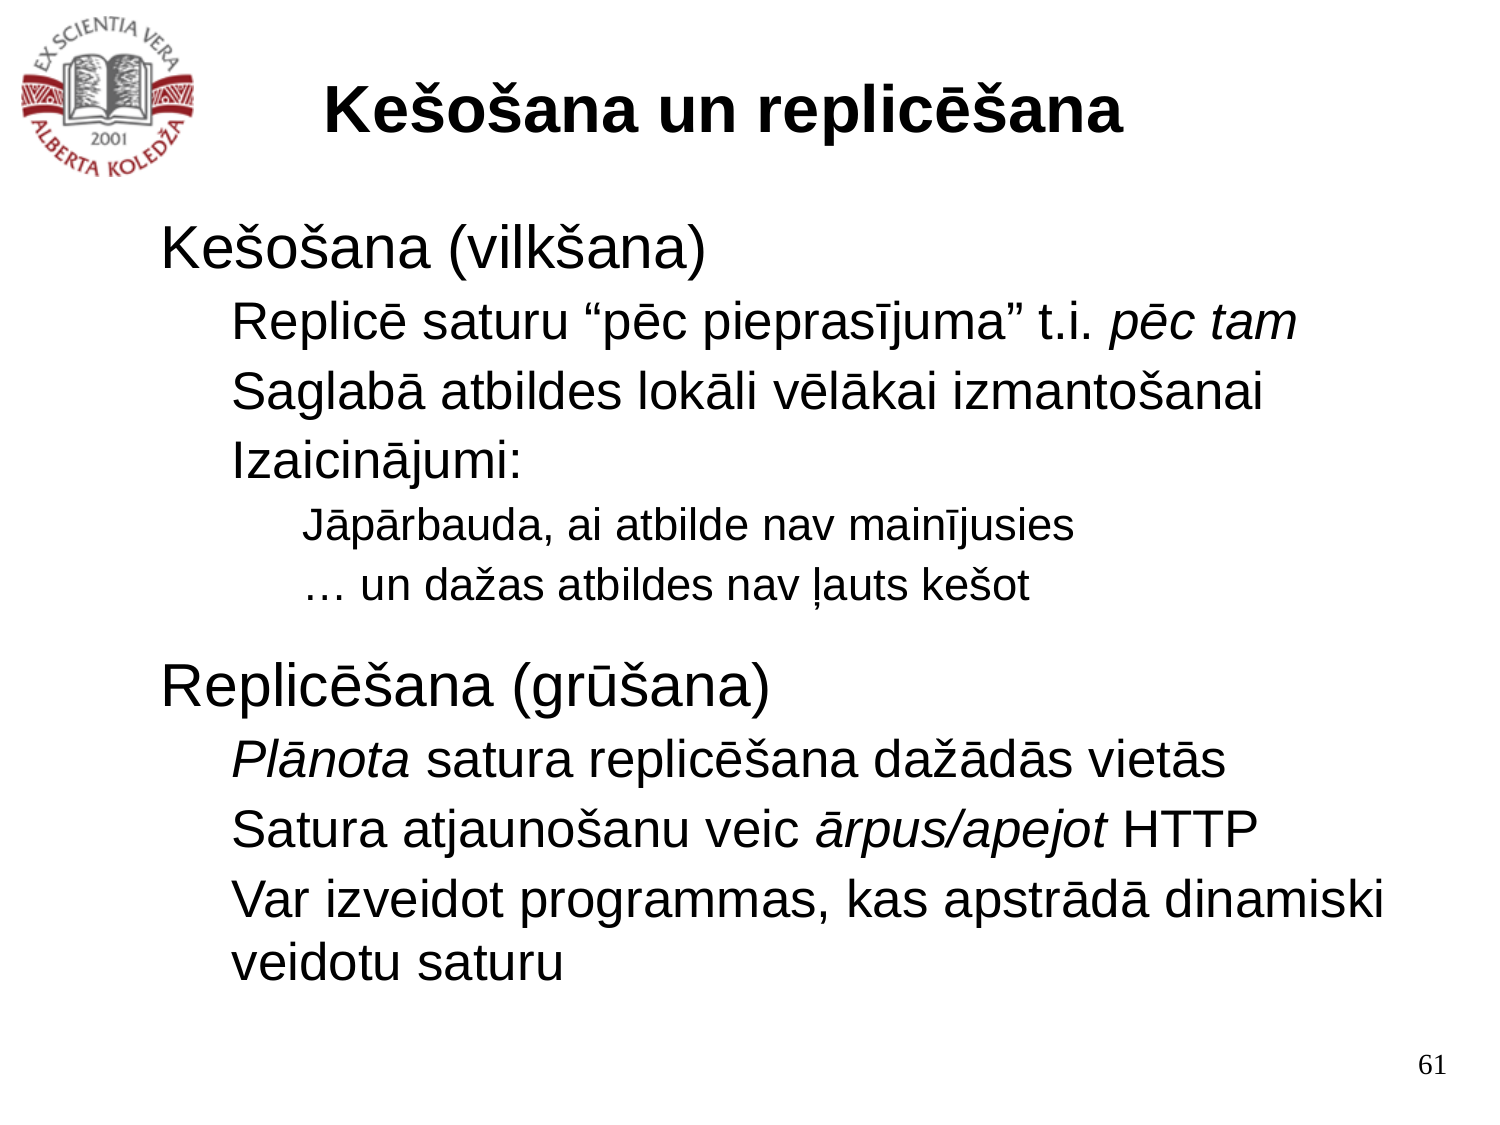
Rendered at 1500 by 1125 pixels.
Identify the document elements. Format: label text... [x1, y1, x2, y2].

title Kešošana un replicēšana [50, 37, 1374, 176]
list Kešošana (vilkšana) Replicē saturu “pēc pieprasījuma” t.i. pēc tam Saglabā atbildes lokāli vēlākai izmantošanai Izaicinājumi: Jāpārbauda, ai atbilde nav mainījusies … un dažas atbildes nav ļauts kešot Replicēšana (grūšana) Plānota satura replicēšana dažādās vietās Satura atjaunošanu veic ārpus/apejot HTTP Var izveidot programmas, kas apstrādā dinamiski veidotu saturu [74, 200, 1463, 1101]
picture [21, 16, 194, 177]
